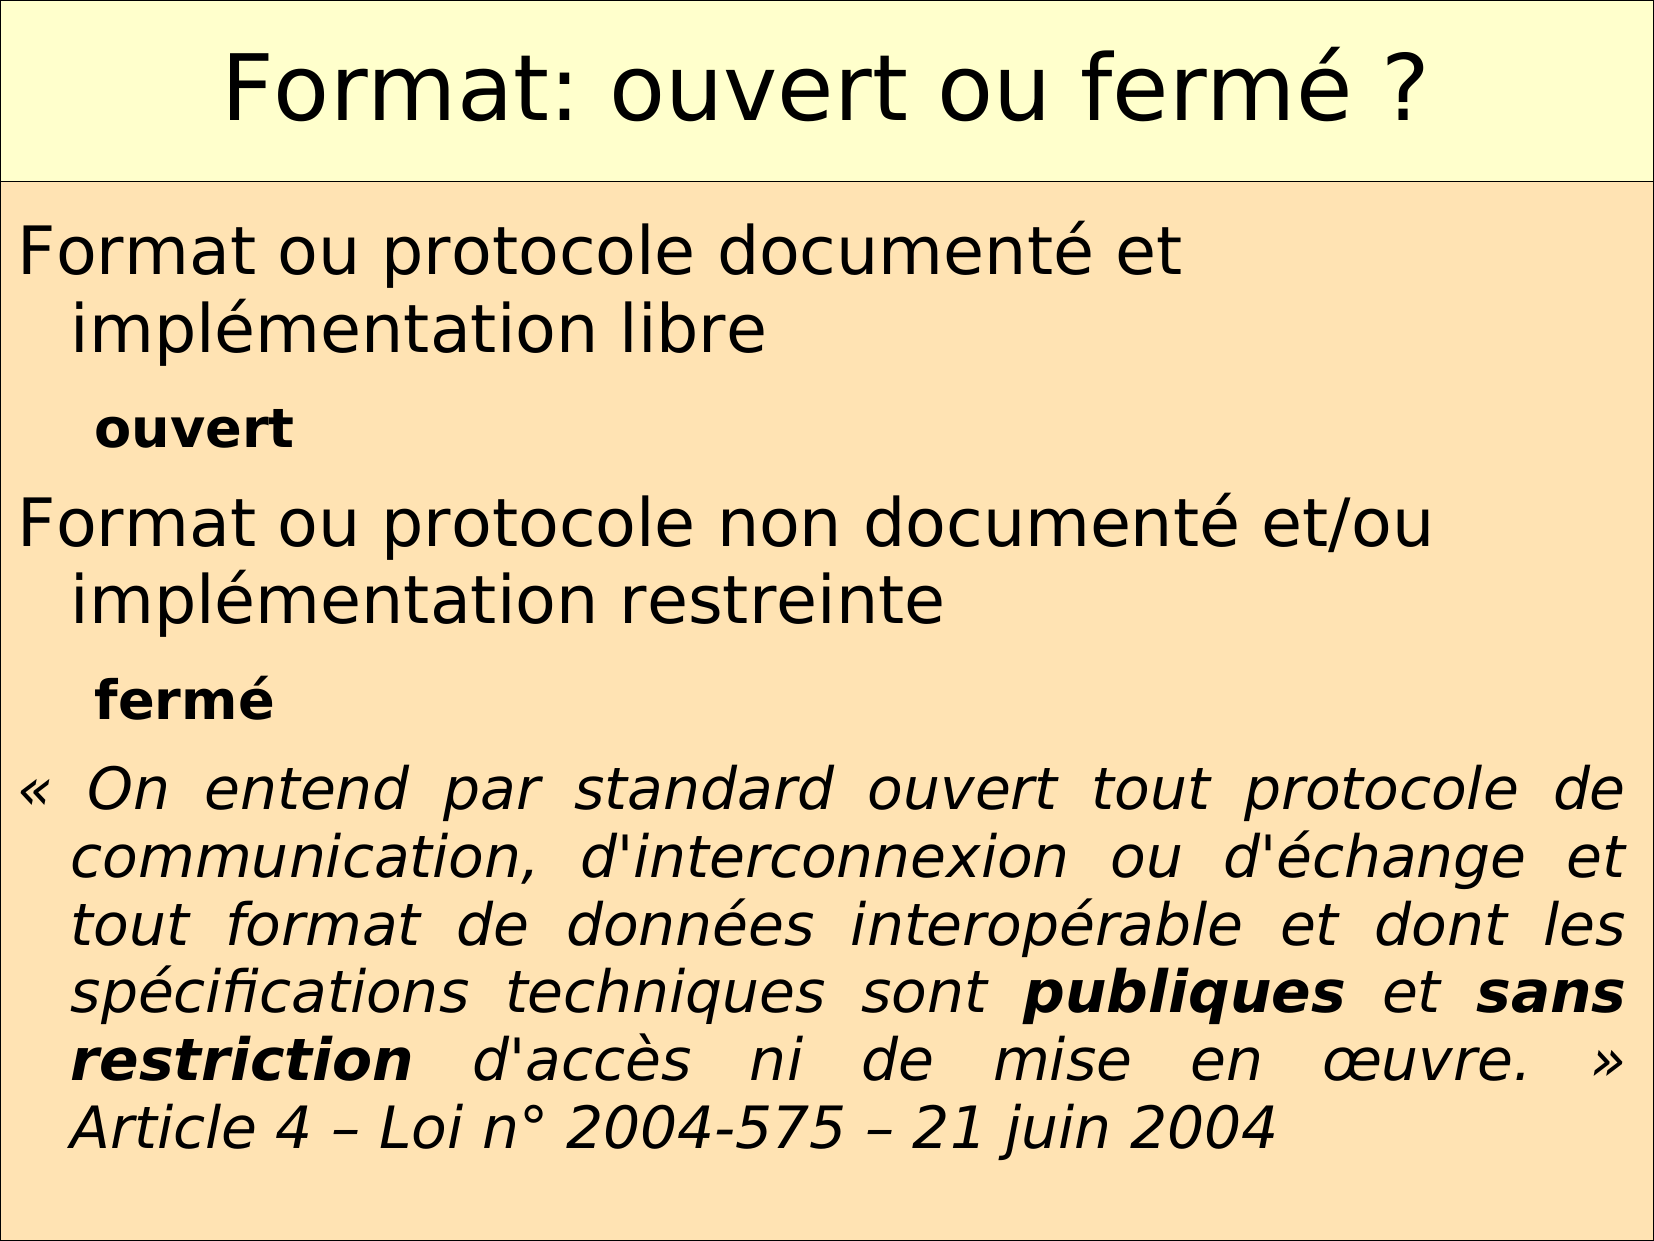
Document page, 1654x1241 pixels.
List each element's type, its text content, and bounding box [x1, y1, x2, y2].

title Format: ouvert ou fermé ? [0, 0, 1654, 177]
list Format ou protocole documenté et implémentation libre ouvert Format ou protocole non documenté et/ou implémentation restreinte fermé « On entend par standard ouvert tout protocole de communication, d'interconnexion ou d'échange et tout format de données interopérable et dont les spécifications techniques sont publiques et sans restriction d'accès ni de mise en œuvre. » Article 4 – Loi n° 2004-575 – 21 juin 2004 [0, 212, 1627, 1241]
